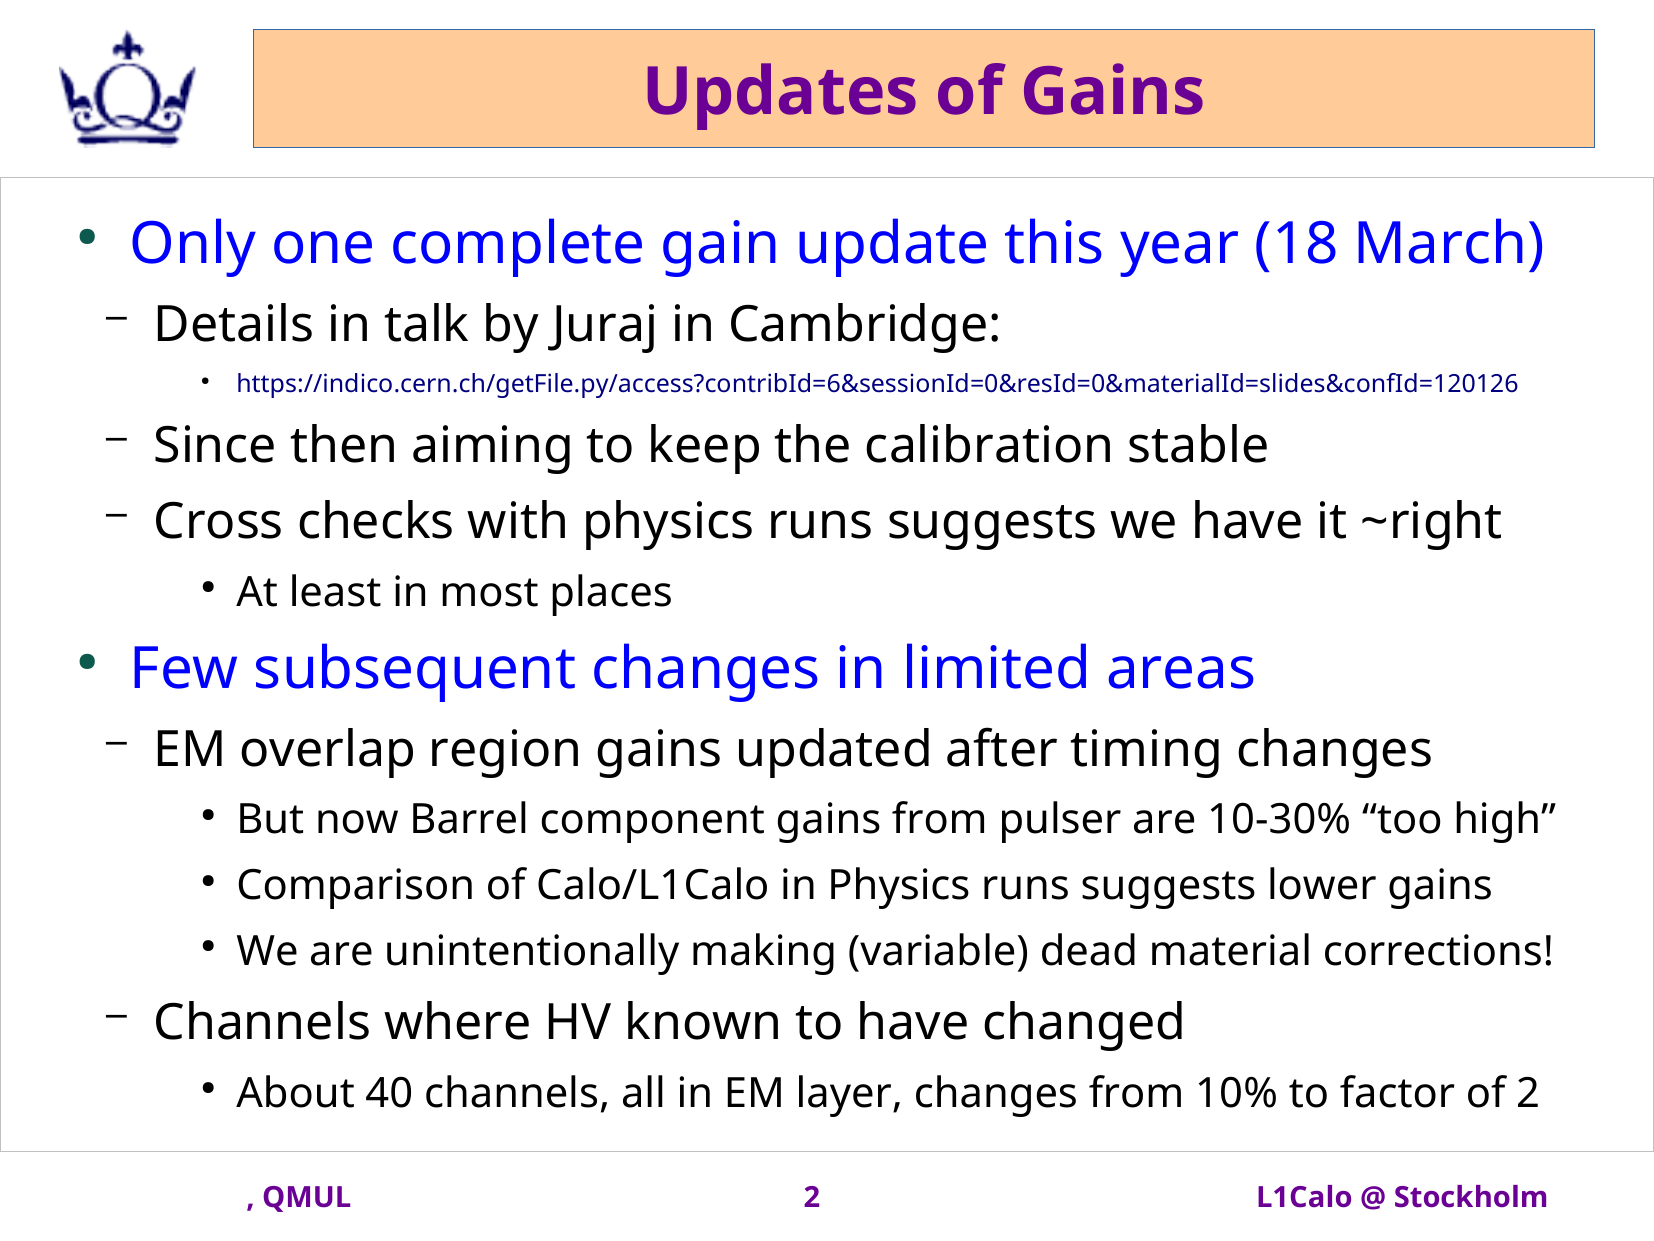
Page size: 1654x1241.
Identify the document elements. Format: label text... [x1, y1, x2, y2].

title Updates of Gains [253, 29, 1595, 148]
picture [59, 29, 200, 148]
list Only one complete gain update this year (18 March) Details in talk by Juraj in Cambridge: https://indico.cern.ch/getFile.py/access?contribId=6&sessionId=0&resId=0&materialId=slides&confId=120126 Since then aiming to keep the calibration stable Cross checks with physics runs suggests we have it ~right At least in most places Few subsequent changes in limited areas EM overlap region gains updated after timing changes But now Barrel component gains from pulser are 10-30% “too high” Comparison of Calo/L1Calo in Physics runs suggests lower gains We are unintentionally making (variable) dead material corrections! Channels where HV known to have changed About 40 channels, all in EM layer, changes from 10% to factor of 2 [59, 206, 1595, 1142]
